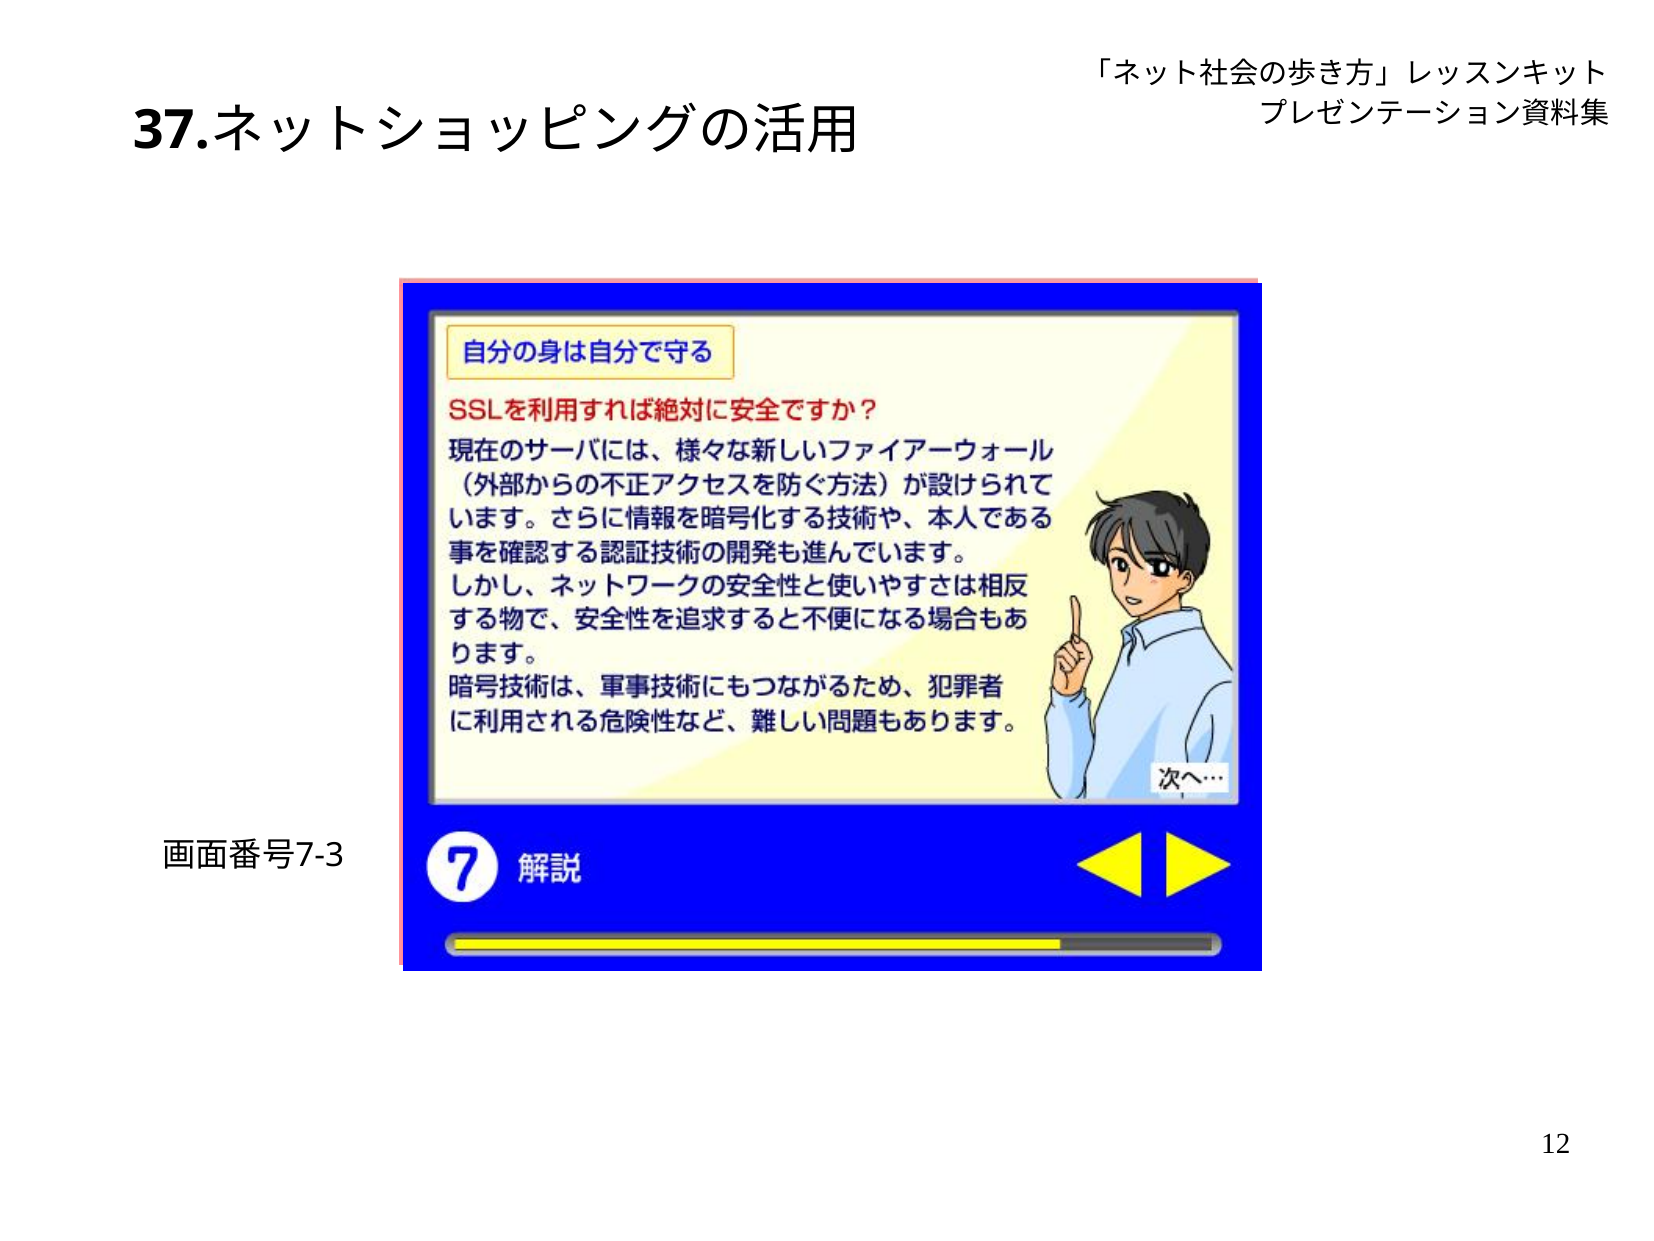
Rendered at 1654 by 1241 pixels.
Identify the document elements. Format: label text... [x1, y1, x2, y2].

picture [399, 277, 1262, 971]
text_box 画面番号7-3 [147, 826, 384, 882]
text_box 37.ネットショッピングの活用 [118, 88, 1241, 169]
text_box 「ネット社会の歩き方」レッスンキット プレゼンテーション資料集 [1062, 44, 1625, 139]
